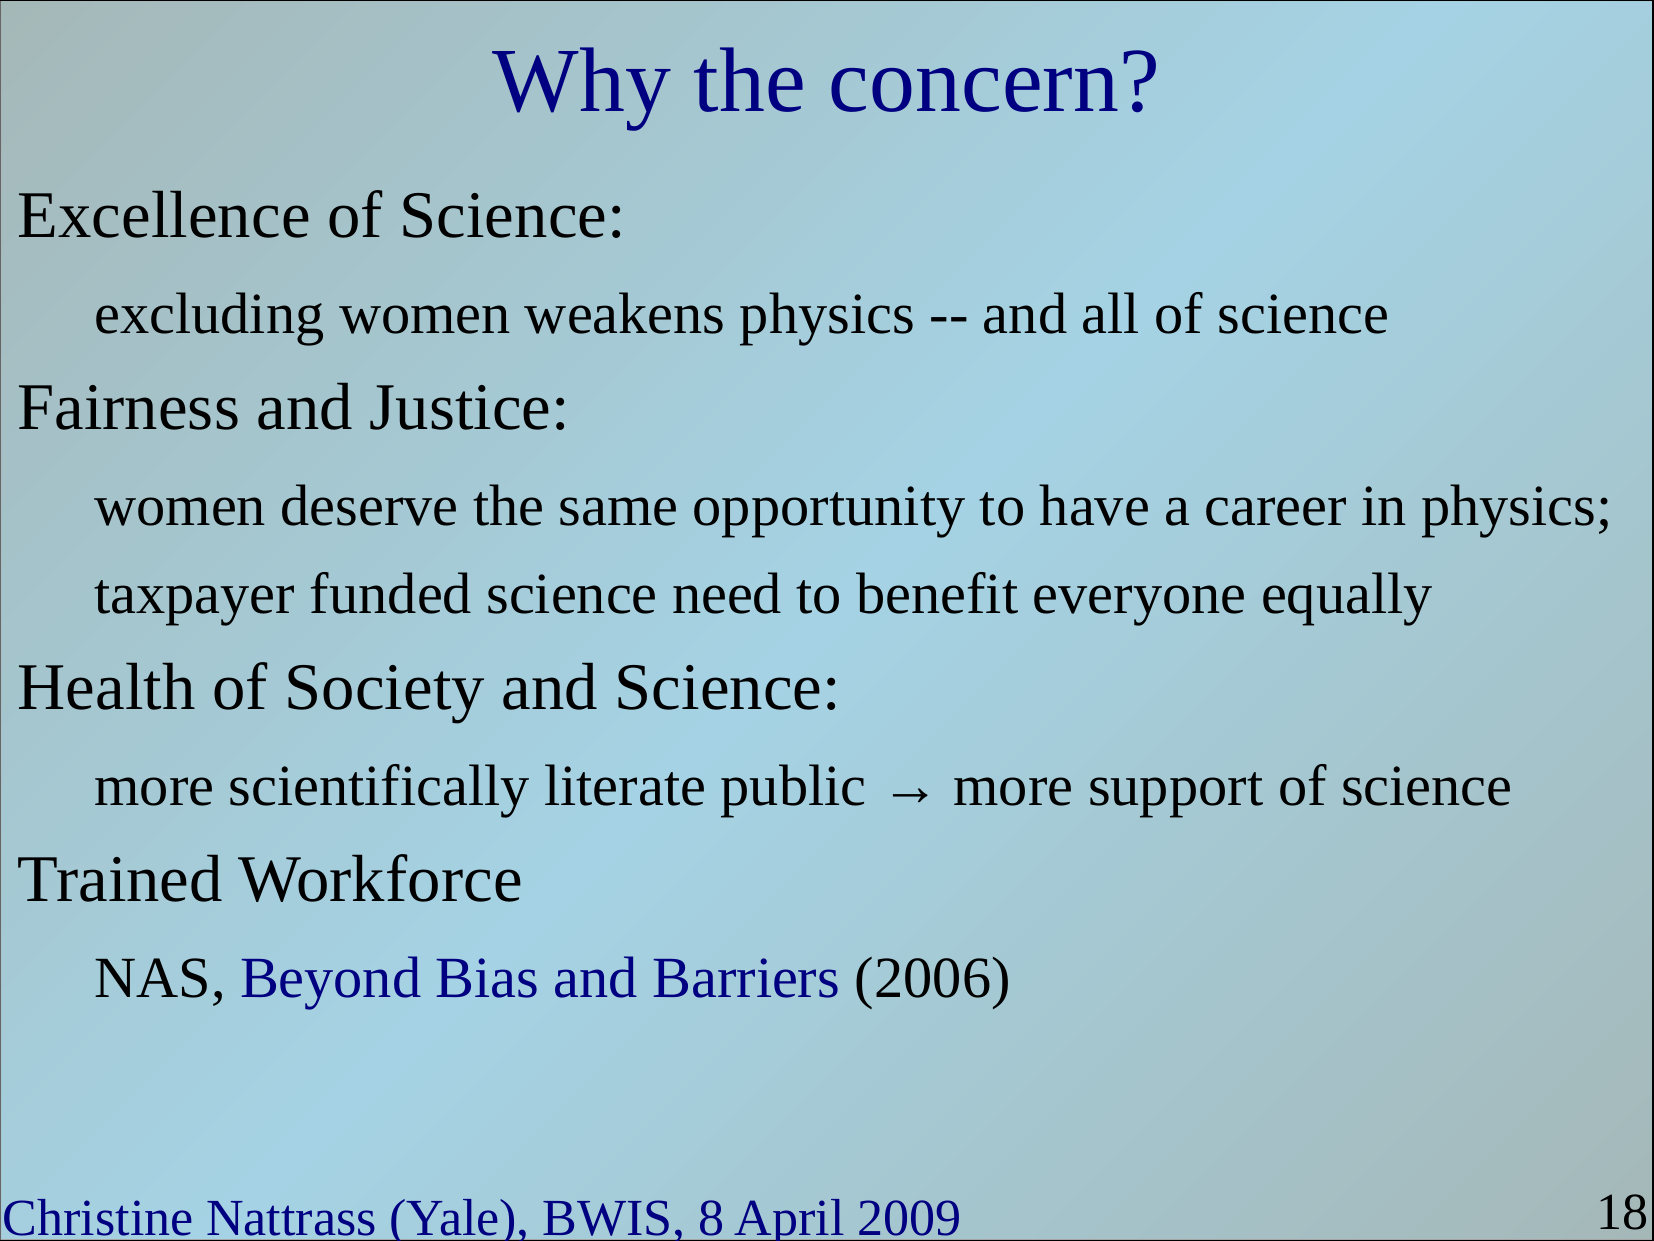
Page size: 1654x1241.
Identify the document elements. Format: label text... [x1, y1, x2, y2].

title Why the concern? [82, 12, 1571, 149]
list Excellence of Science: excluding women weakens physics -- and all of science Fairness and Justice: women deserve the same opportunity to have a career in physics; taxpayer funded science need to benefit everyone equally Health of Society and Science: more scientifically literate public → more support of science Trained Workforce NAS, Beyond Bias and Barriers (2006) [0, 177, 1654, 1075]
